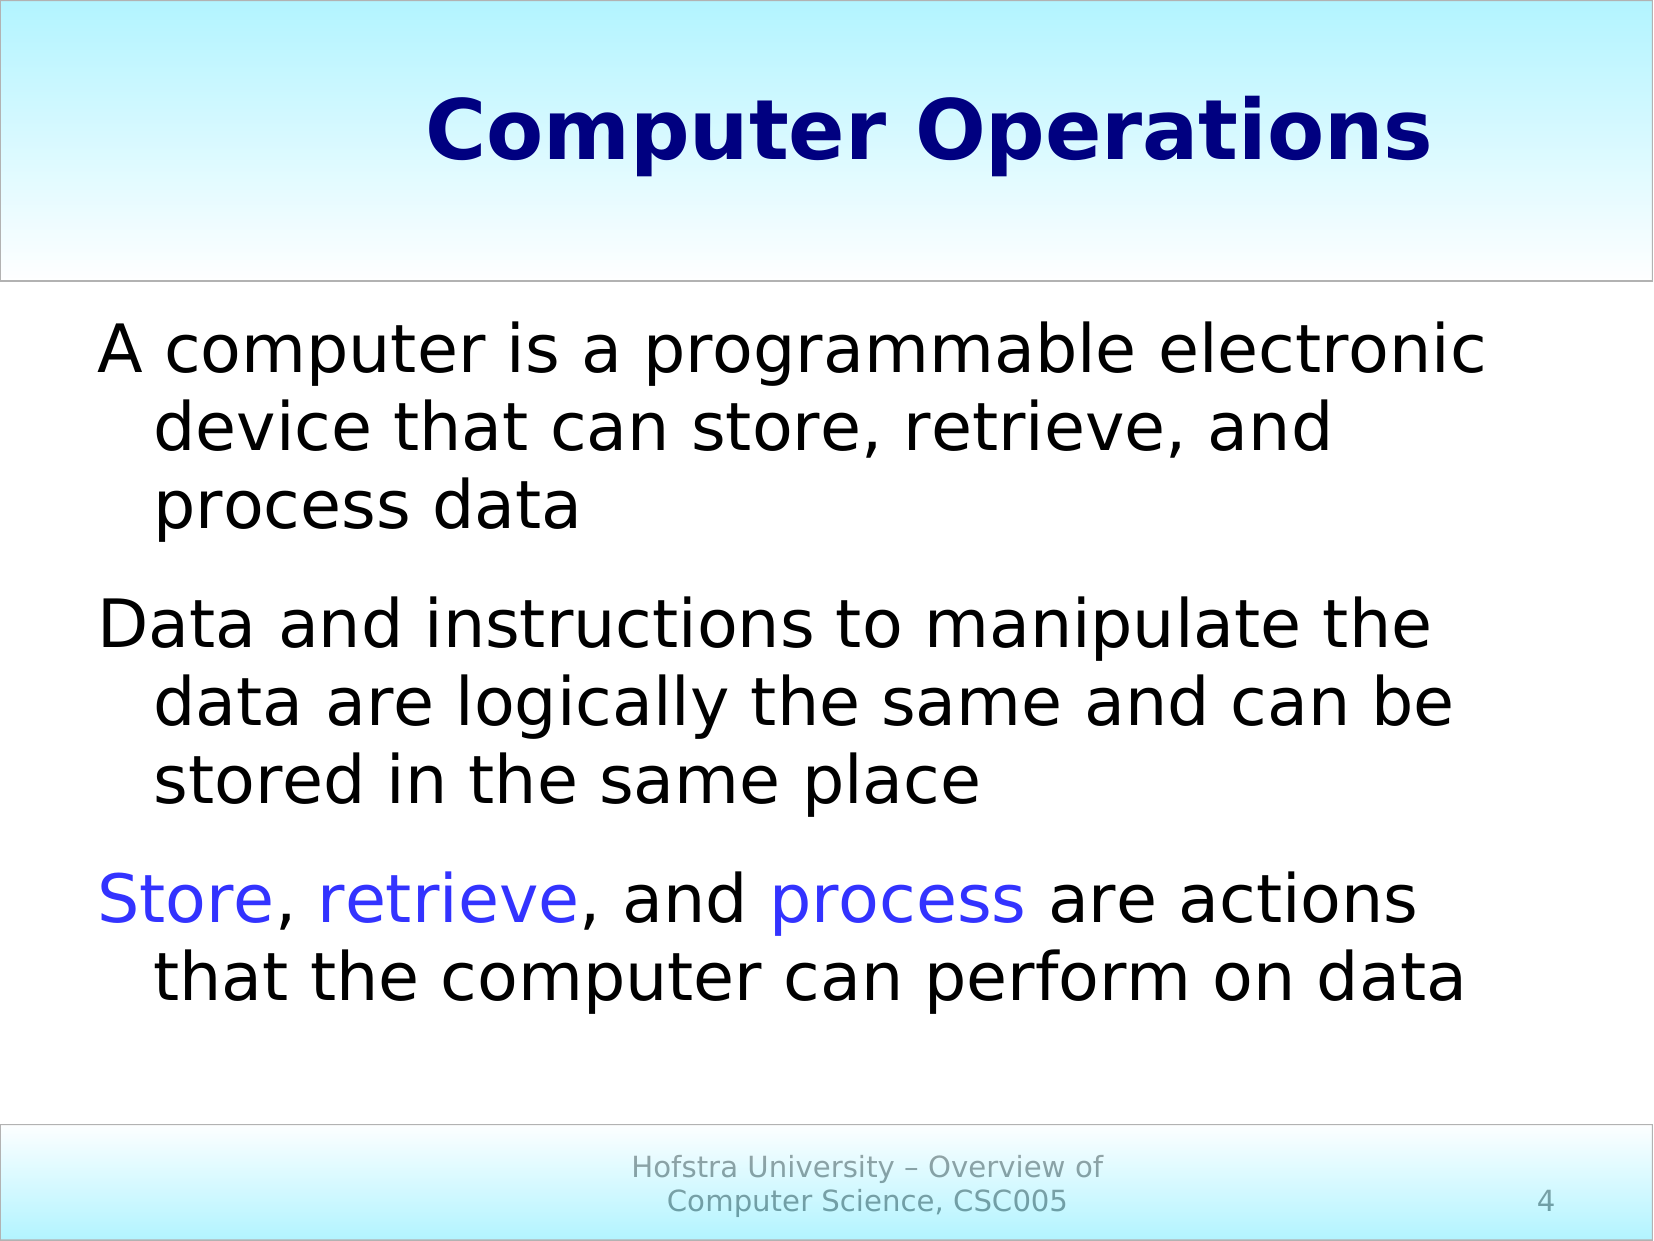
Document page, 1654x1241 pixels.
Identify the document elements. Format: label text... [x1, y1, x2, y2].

list A computer is a programmable electronic device that can store, retrieve, and process data Data and instructions to manipulate the data are logically the same and can be stored in the same place Store, retrieve, and process are actions that the computer can perform on data [82, 303, 1571, 1206]
title Computer Operations [247, 27, 1612, 235]
